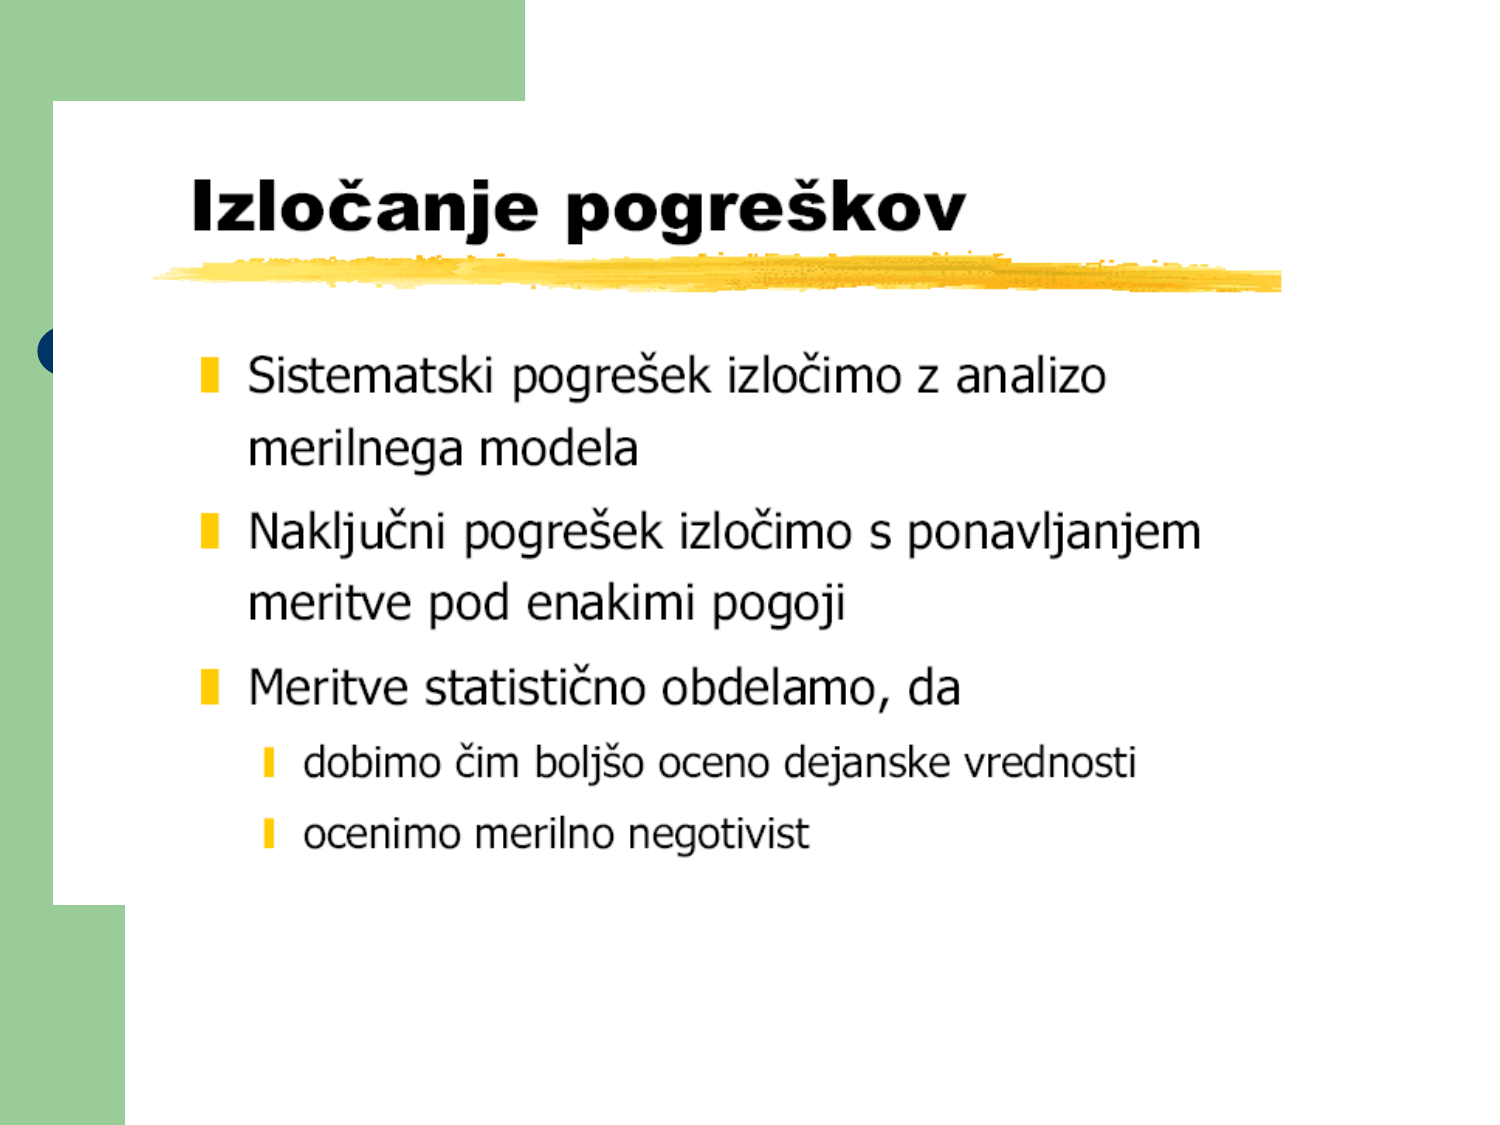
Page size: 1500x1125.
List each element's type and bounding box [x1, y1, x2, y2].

text_box [53, 101, 1282, 906]
